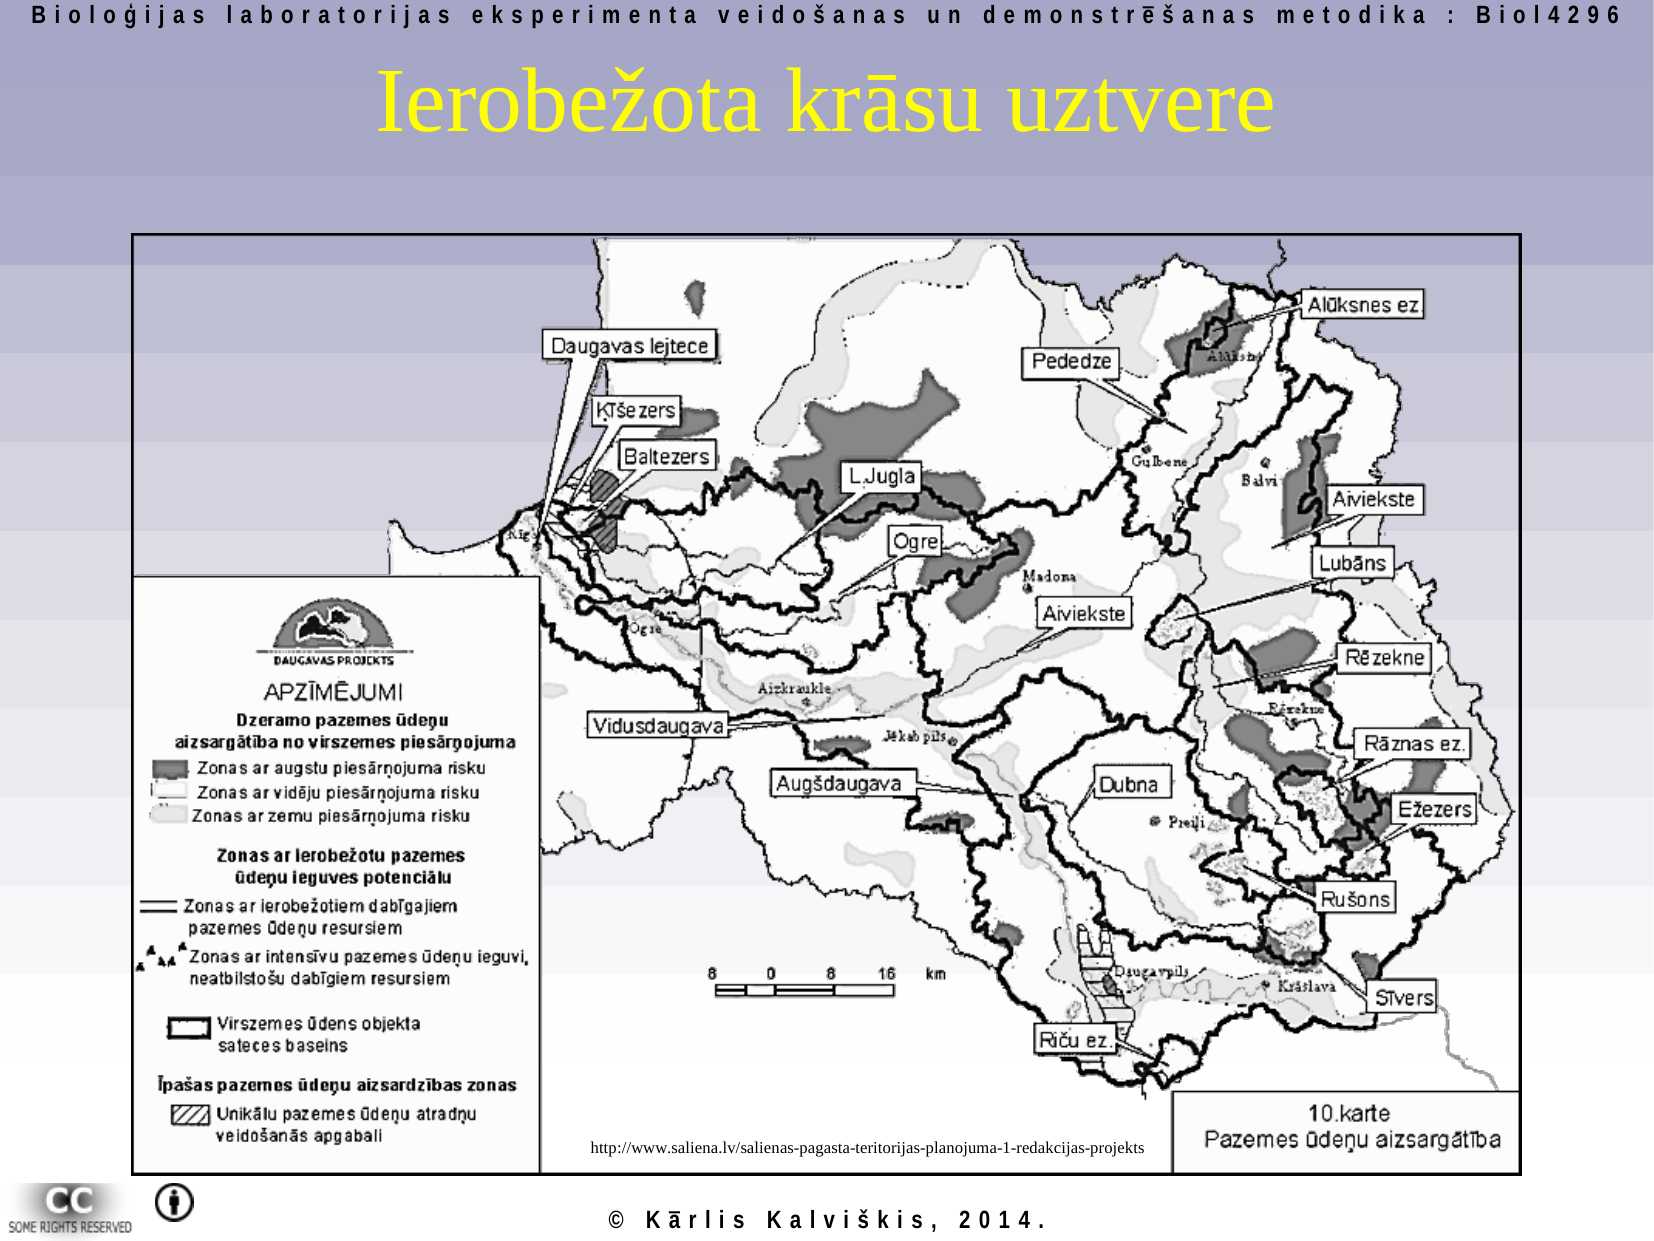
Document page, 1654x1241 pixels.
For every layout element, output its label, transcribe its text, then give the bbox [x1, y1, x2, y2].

picture [0, 0, 1654, 1241]
title Ierobežota krāsu uztvere [29, 49, 1625, 296]
